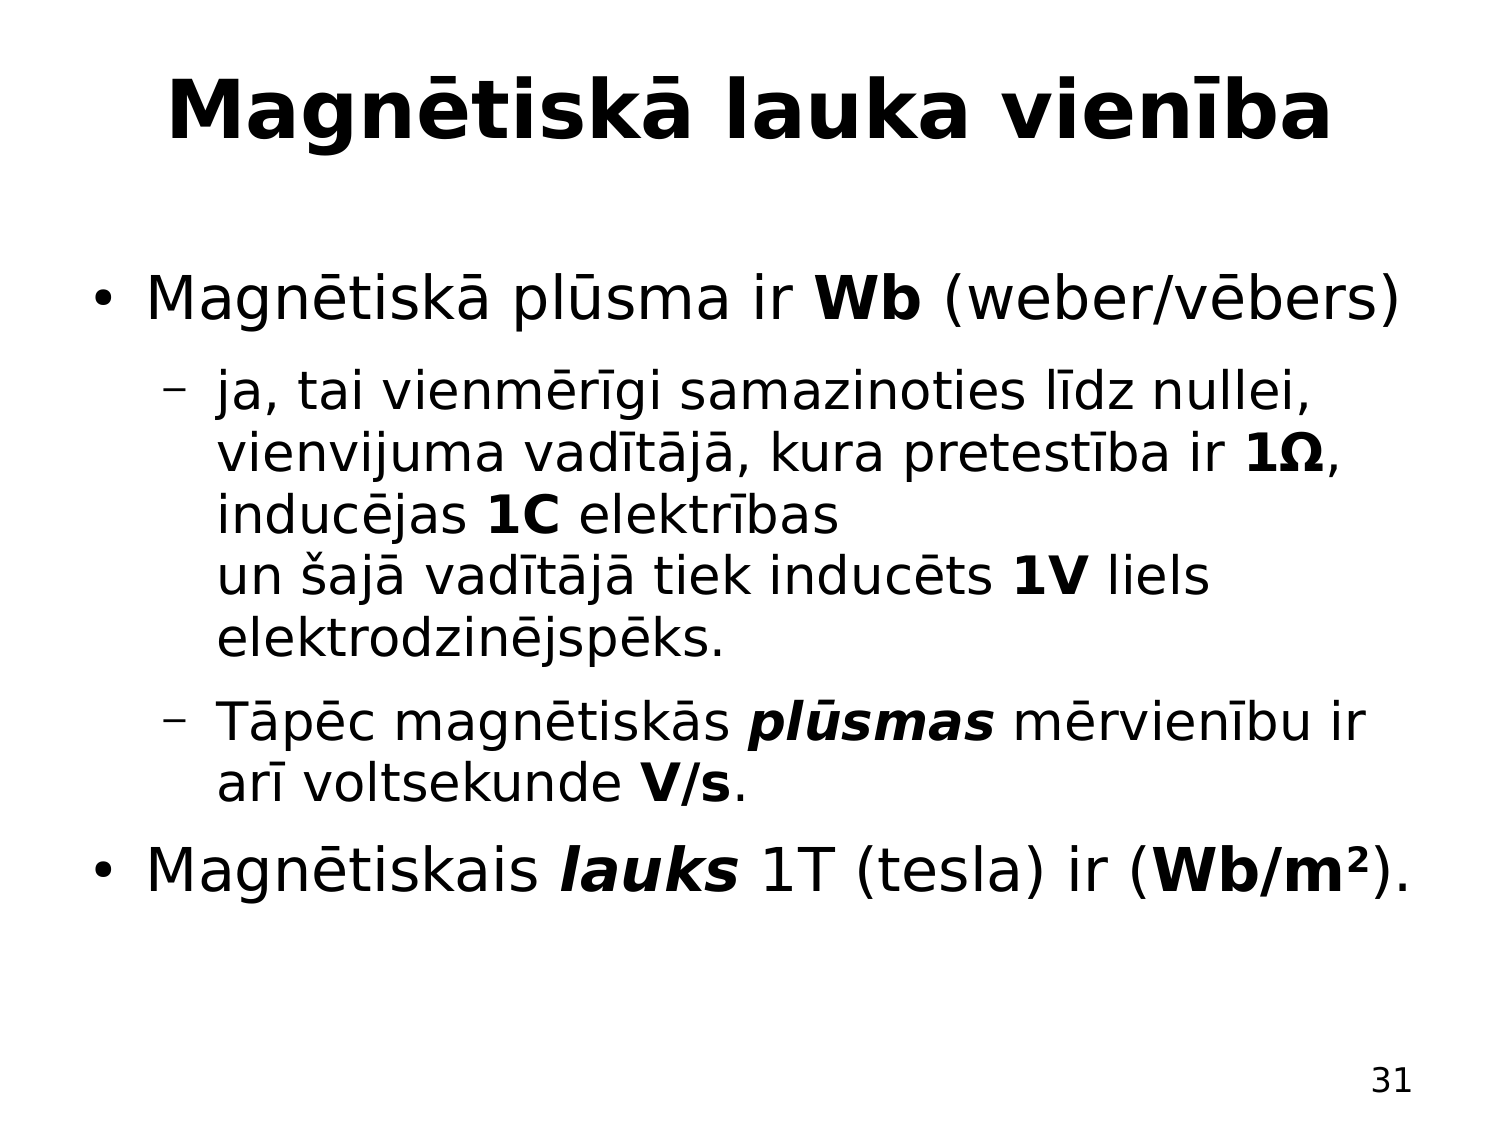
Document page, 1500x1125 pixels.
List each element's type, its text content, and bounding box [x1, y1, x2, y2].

list Magnētiskā plūsma ir Wb (weber/vēbers) ja, tai vienmērīgi samazinoties līdz nullei, vienvijuma vadītājā, kura pretestība ir 1Ω, inducējas 1C elektrības un šajā vadītājā tiek inducēts 1V liels elektrodzinējspēks. Tāpēc magnētiskās plūsmas mērvienību ir arī voltsekunde V/s. Magnētiskais lauks 1T (tesla) ir (Wb/m2). [75, 263, 1425, 916]
title Magnētiskā lauka vienība [75, 44, 1425, 177]
